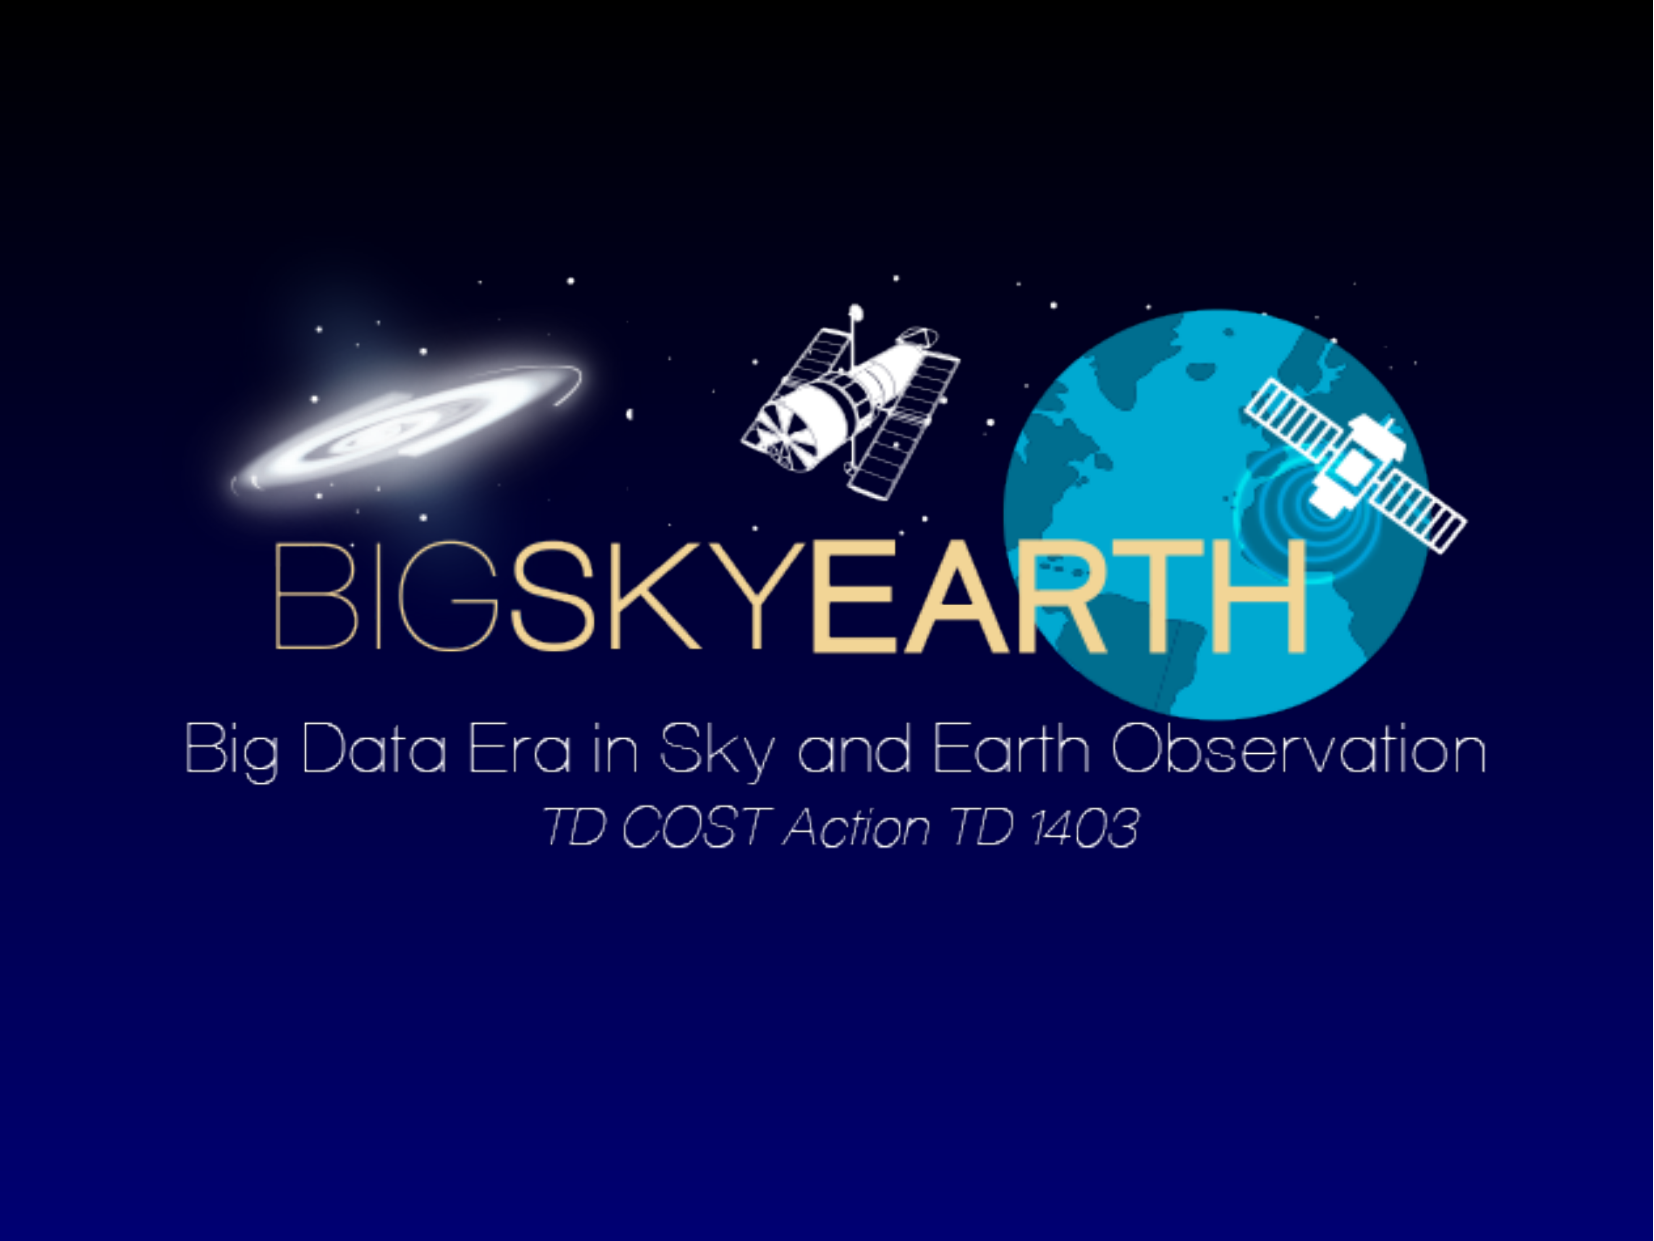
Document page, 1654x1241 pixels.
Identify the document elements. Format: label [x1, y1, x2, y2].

picture [0, 236, 1653, 886]
